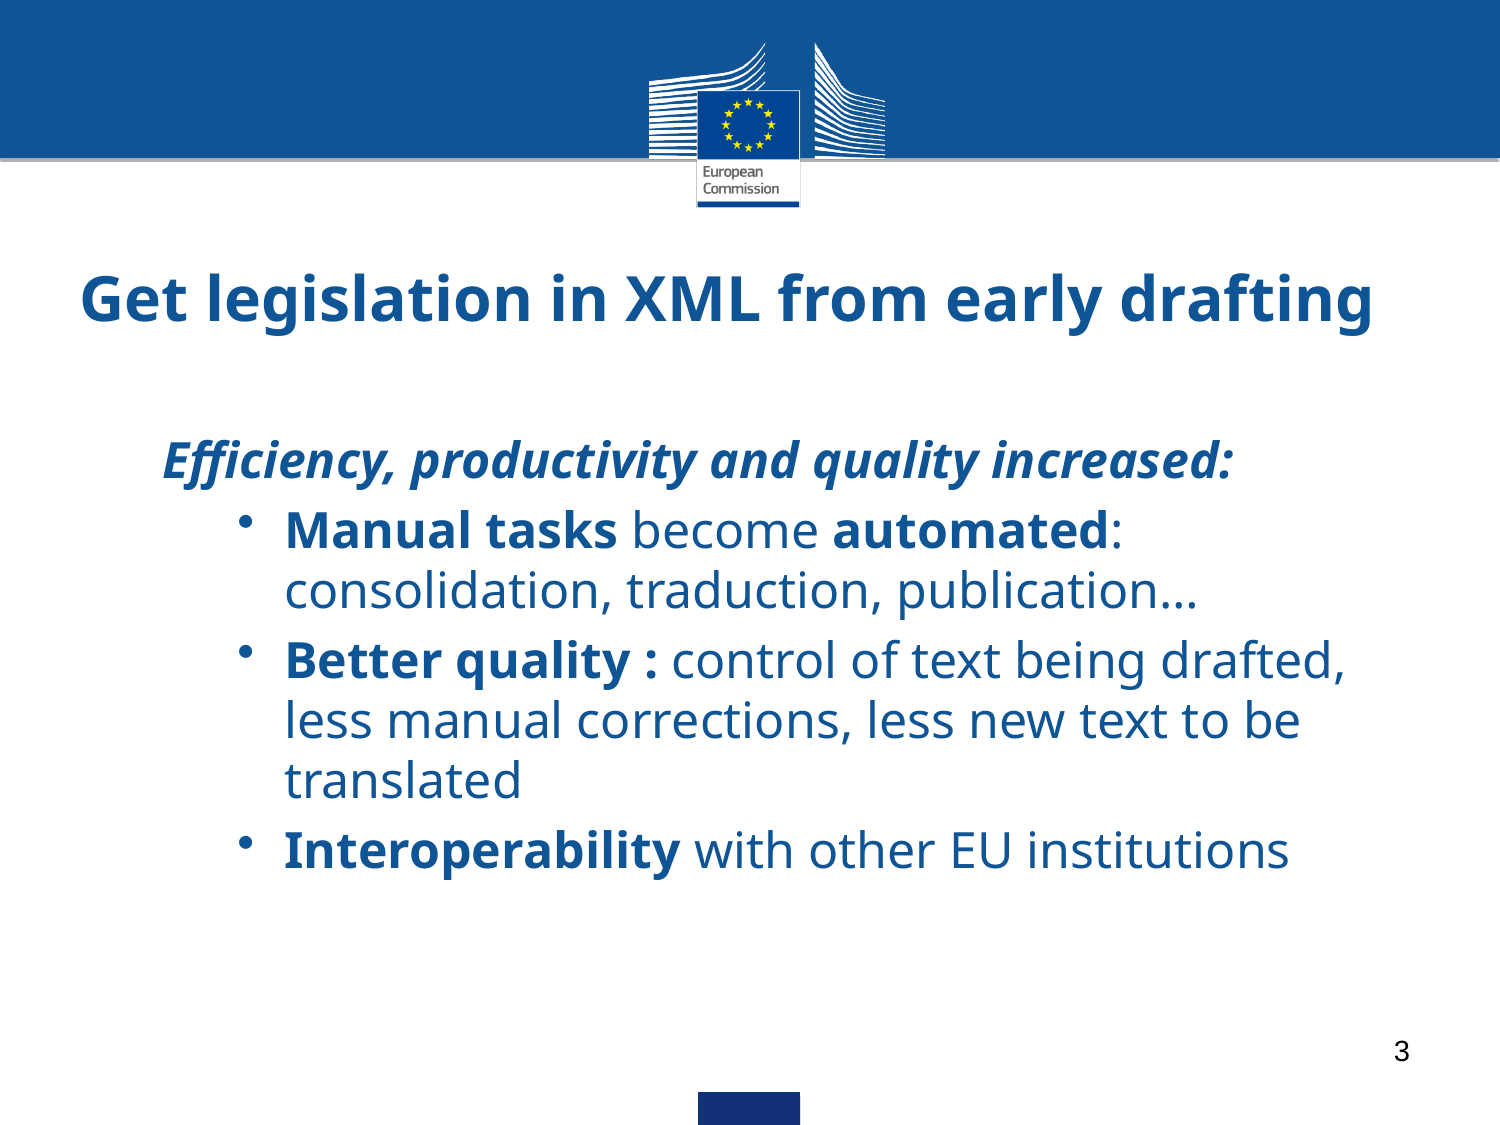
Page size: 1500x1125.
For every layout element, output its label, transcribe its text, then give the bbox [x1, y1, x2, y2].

picture [649, 42, 885, 208]
text_box Efficiency, productivity and quality increased: Manual tasks become automated: consolidation, traduction, publication… Better quality : control of text being drafted, less manual corrections, less new text to be translated Interoperability with other EU institutions [147, 420, 1365, 941]
title Get legislation in XML from early drafting [64, 219, 1415, 374]
slide_number <number> [1074, 1024, 1425, 1103]
